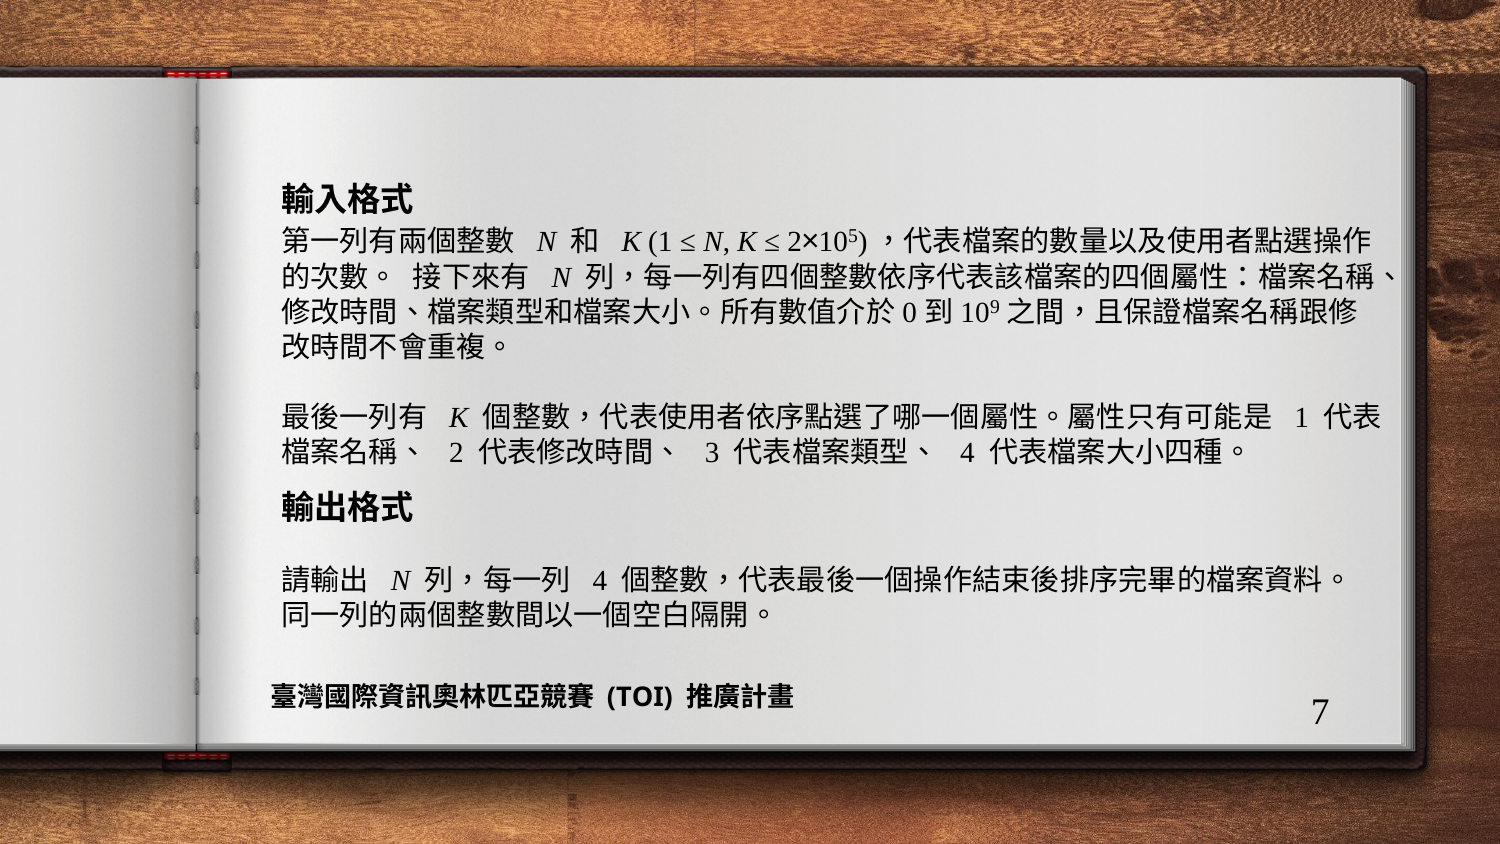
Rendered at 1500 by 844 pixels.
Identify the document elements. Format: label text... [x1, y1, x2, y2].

text_box 輸入格式 第一列有兩個整數 N 和 K (1 ≤ N, K ≤ 2×105)，代表檔案的數量以及使用者點選操作的次數。 接下來有 N 列，每一列有四個整數依序代表該檔案的四個屬性：檔案名稱、修改時間、檔案類型和檔案大小。所有數值介於0到109之間，且保證檔案名稱跟修改時間不會重複。 最後一列有 K 個整數，代表使用者依序點選了哪一個屬性。屬性只有可能是 1 代表檔案名稱、 2 代表修改時間、 3 代表檔案類型、 4 代表檔案大小四種。 [266, 171, 1400, 476]
text_box 輸出格式 請輸出 N 列，每一列 4 個整數，代表最後一個操作結束後排序完畢的檔案資料。同一列的兩個整數間以一個空白隔開。 [266, 479, 1368, 639]
text_box [1295, 672, 1386, 737]
